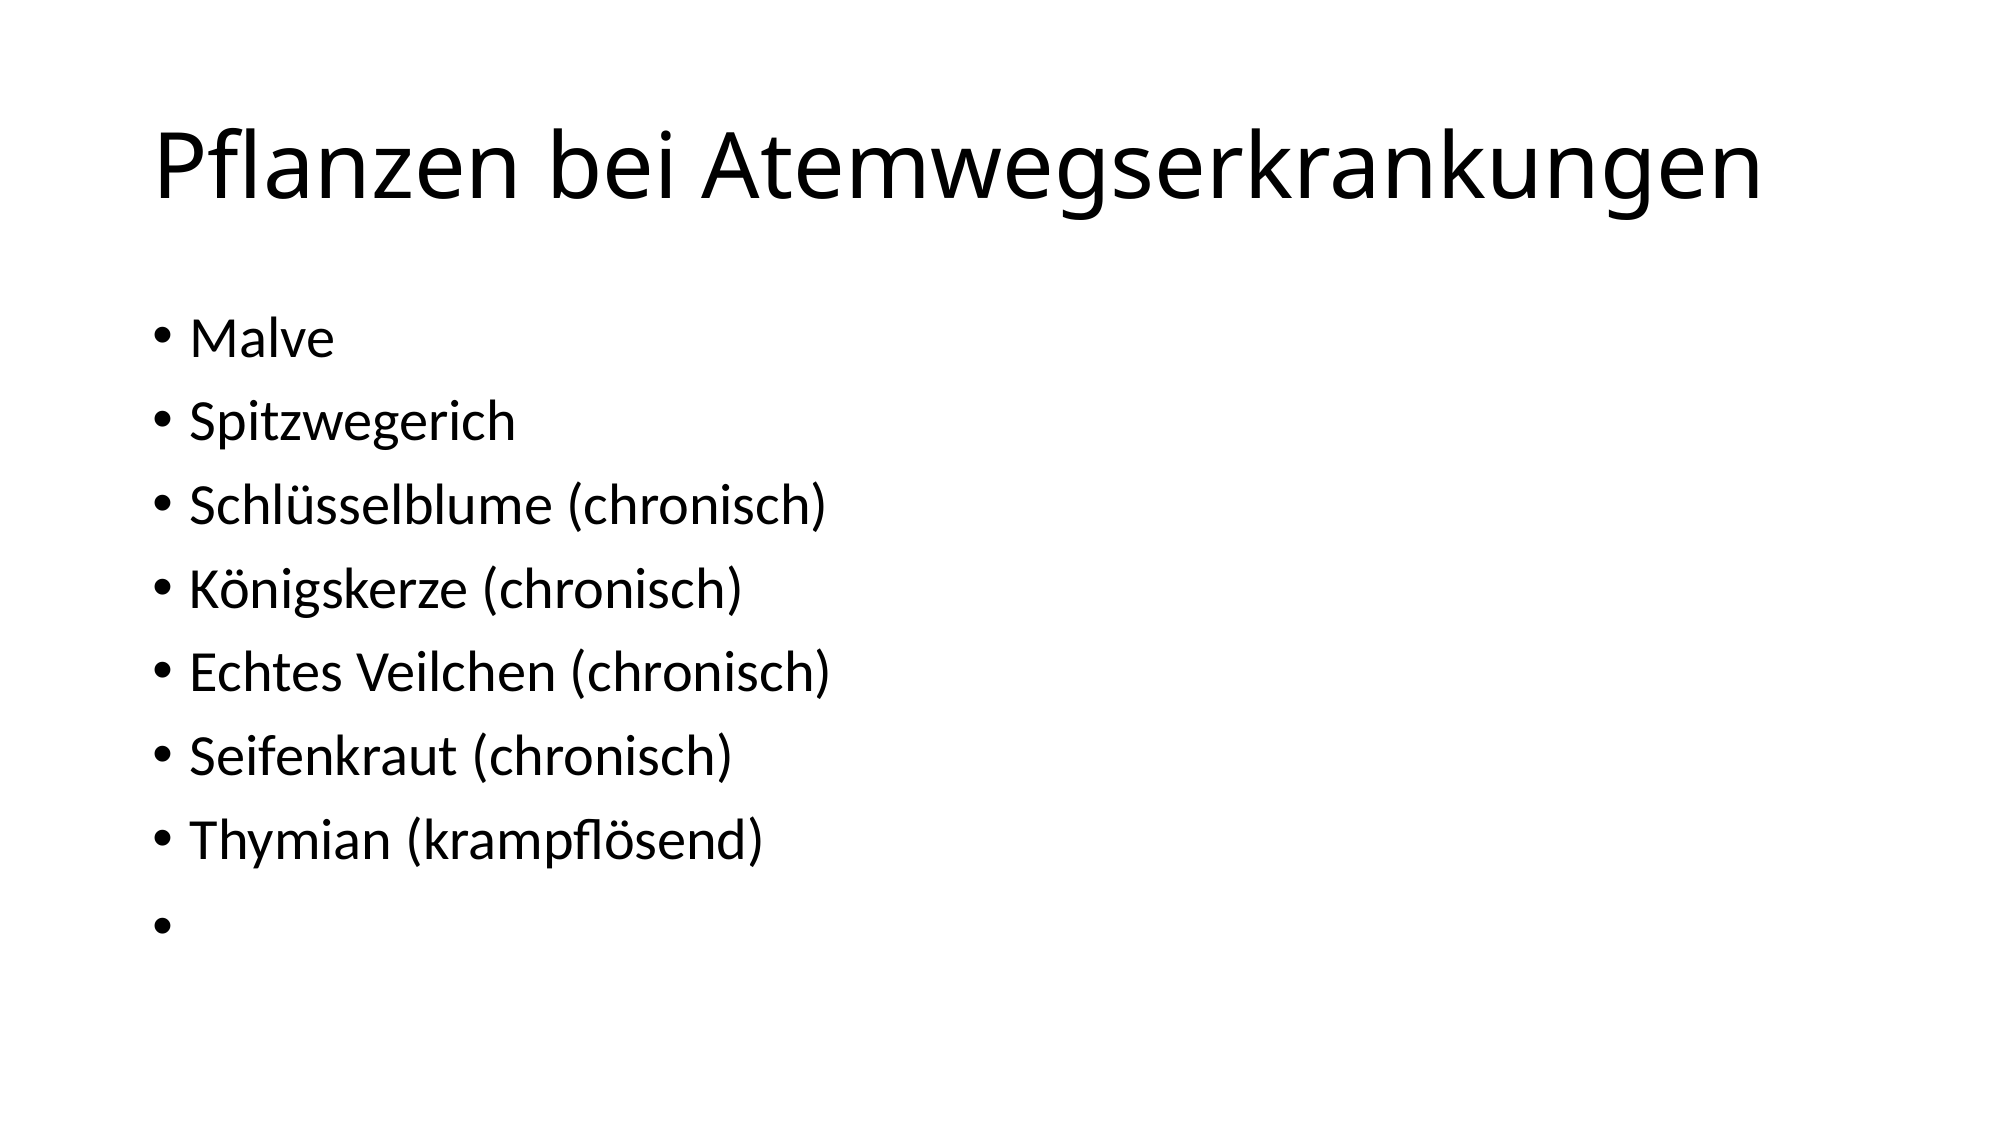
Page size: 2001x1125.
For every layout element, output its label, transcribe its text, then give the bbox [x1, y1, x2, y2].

list Malve Spitzwegerich Schlüsselblume (chronisch) Königskerze (chronisch) Echtes Veilchen (chronisch) Seifenkraut (chronisch) Thymian (krampflösend) [137, 299, 1863, 1014]
title Pflanzen bei Atemwegserkrankungen [137, 59, 1863, 278]
